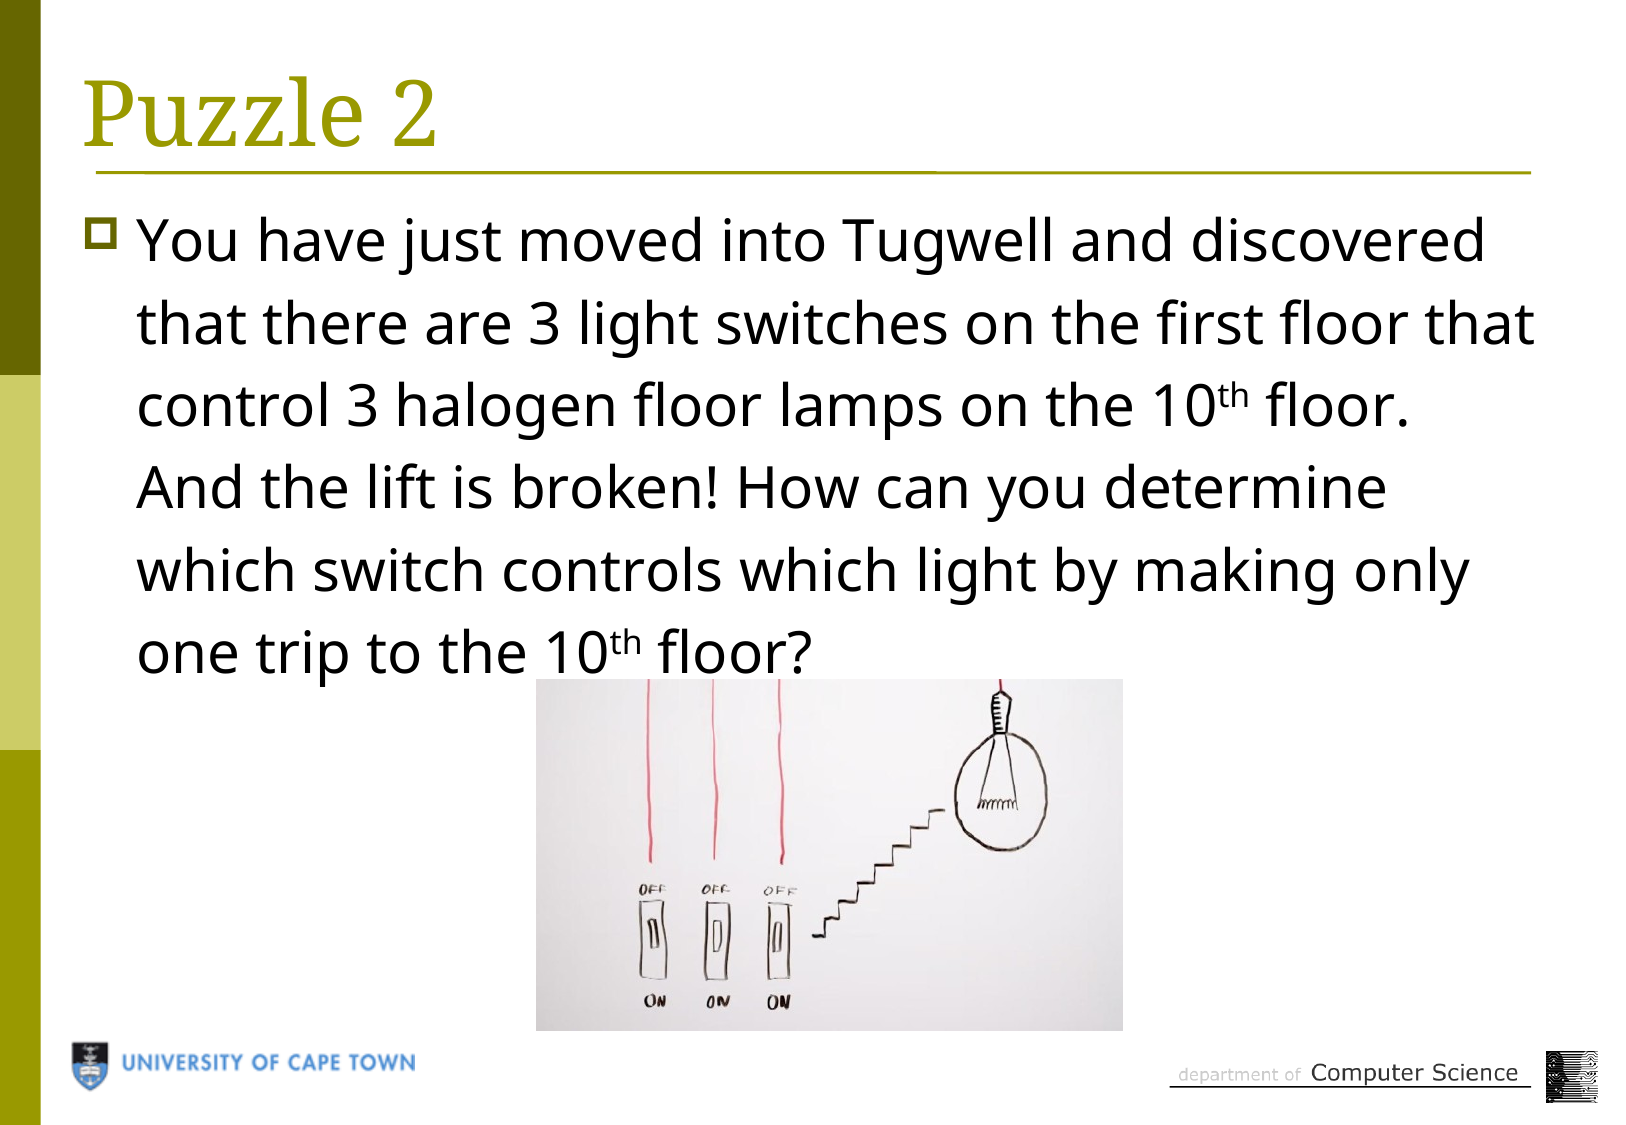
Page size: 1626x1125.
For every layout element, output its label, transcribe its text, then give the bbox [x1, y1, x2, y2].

picture [1169, 1043, 1532, 1091]
picture [536, 679, 1123, 1031]
list You have just moved into Tugwell and discovered that there are 3 light switches on the first floor that control 3 halogen floor lamps on the 10th floor. And the lift is broken! How can you determine which switch controls which light by making only one trip to the 10th floor? [81, 196, 1543, 939]
title Puzzle 2 [81, 59, 1543, 172]
picture [61, 1024, 415, 1103]
picture [1546, 1051, 1598, 1103]
